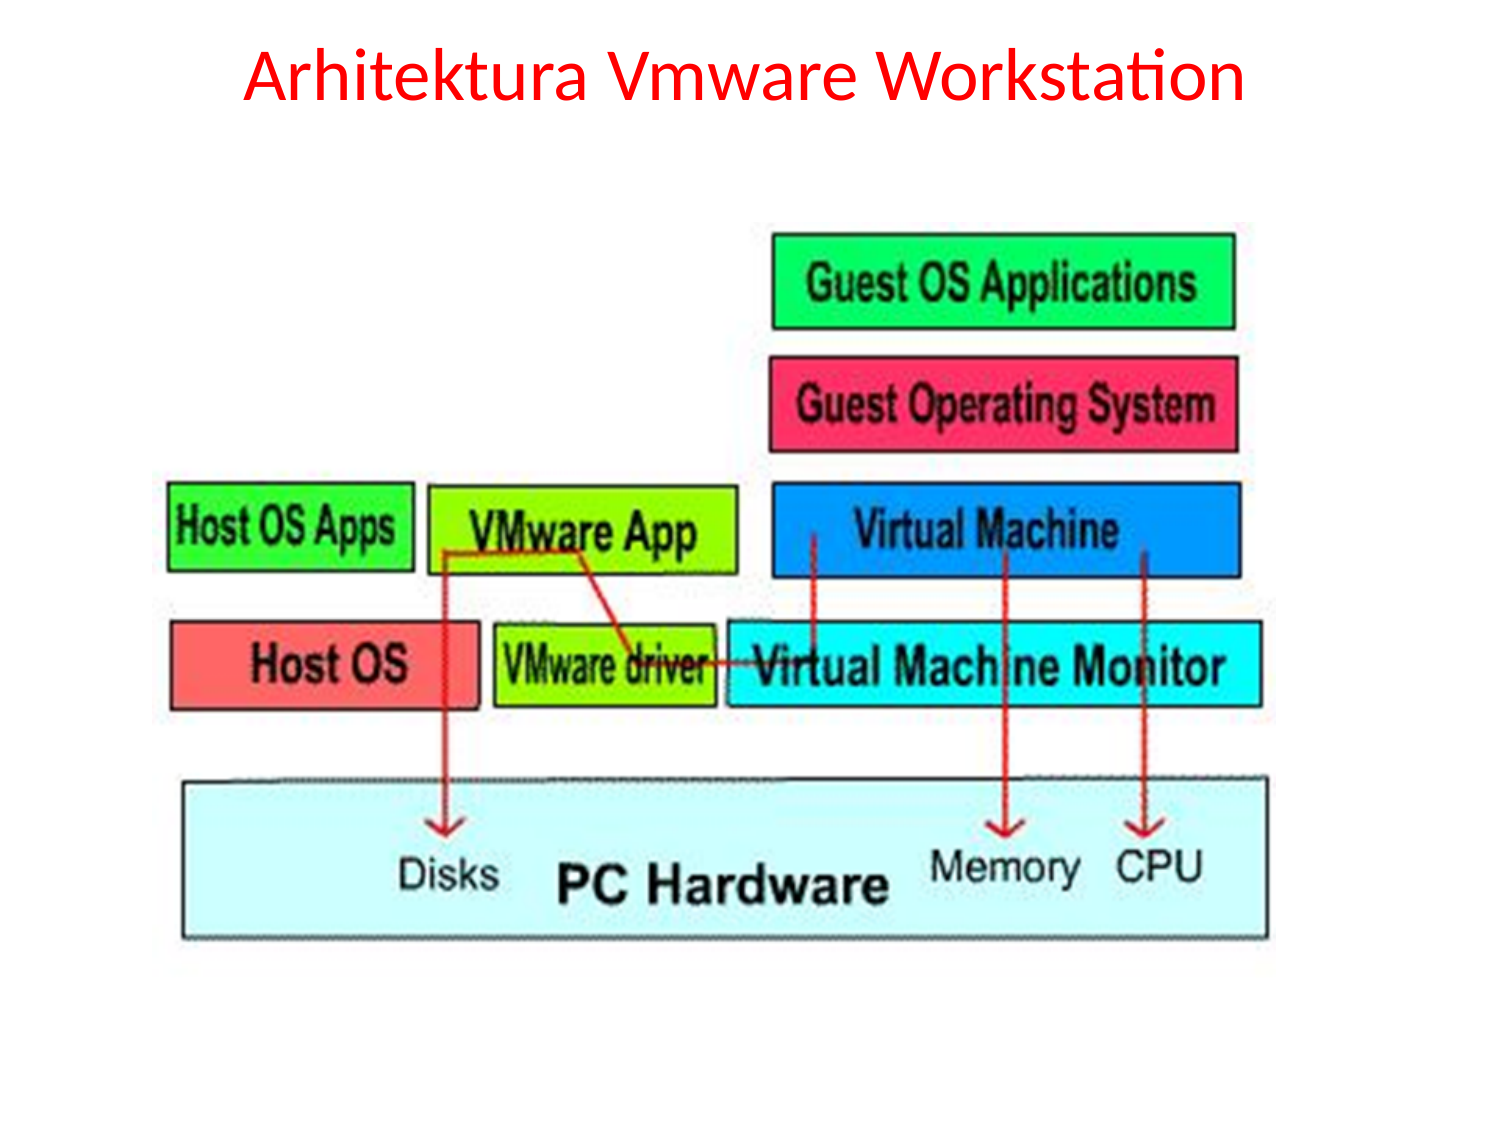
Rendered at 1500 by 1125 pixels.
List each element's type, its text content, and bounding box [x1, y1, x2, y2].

title Arhitektura Vmware Workstation [70, 0, 1421, 141]
picture [152, 222, 1276, 978]
